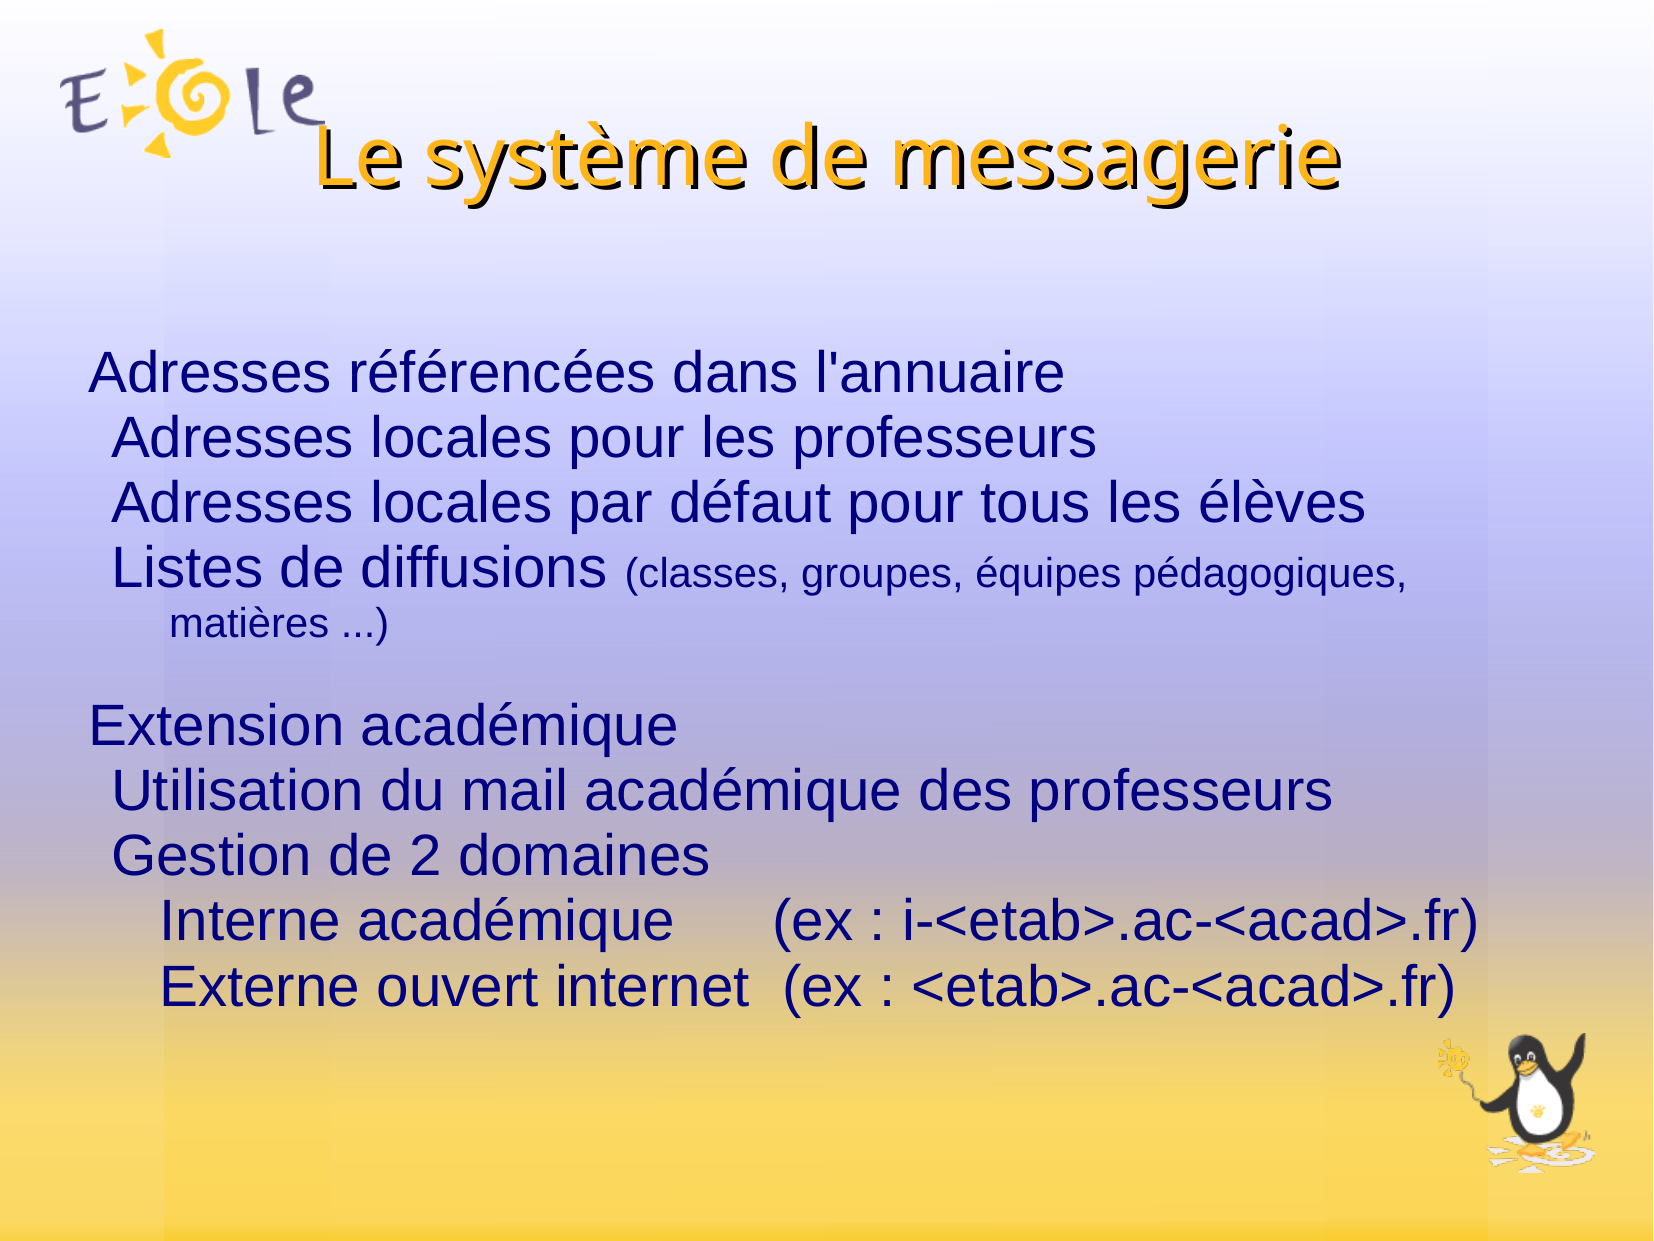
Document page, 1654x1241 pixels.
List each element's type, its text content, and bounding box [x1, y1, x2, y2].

picture [0, 0, 1654, 1241]
text_box Adresses référencées dans l'annuaire Adresses locales pour les professeurs Adresses locales par défaut pour tous les élèves Listes de diffusions (classes, groupes, équipes pédagogiques, matières ...) Extension académique Utilisation du mail académique des professeurs Gestion de 2 domaines Interne académique (ex : i-<etab>.ac-<acad>.fr) Externe ouvert internet (ex : <etab>.ac-<acad>.fr) [53, 236, 1595, 1123]
title Le système de messagerie [82, 49, 1571, 236]
